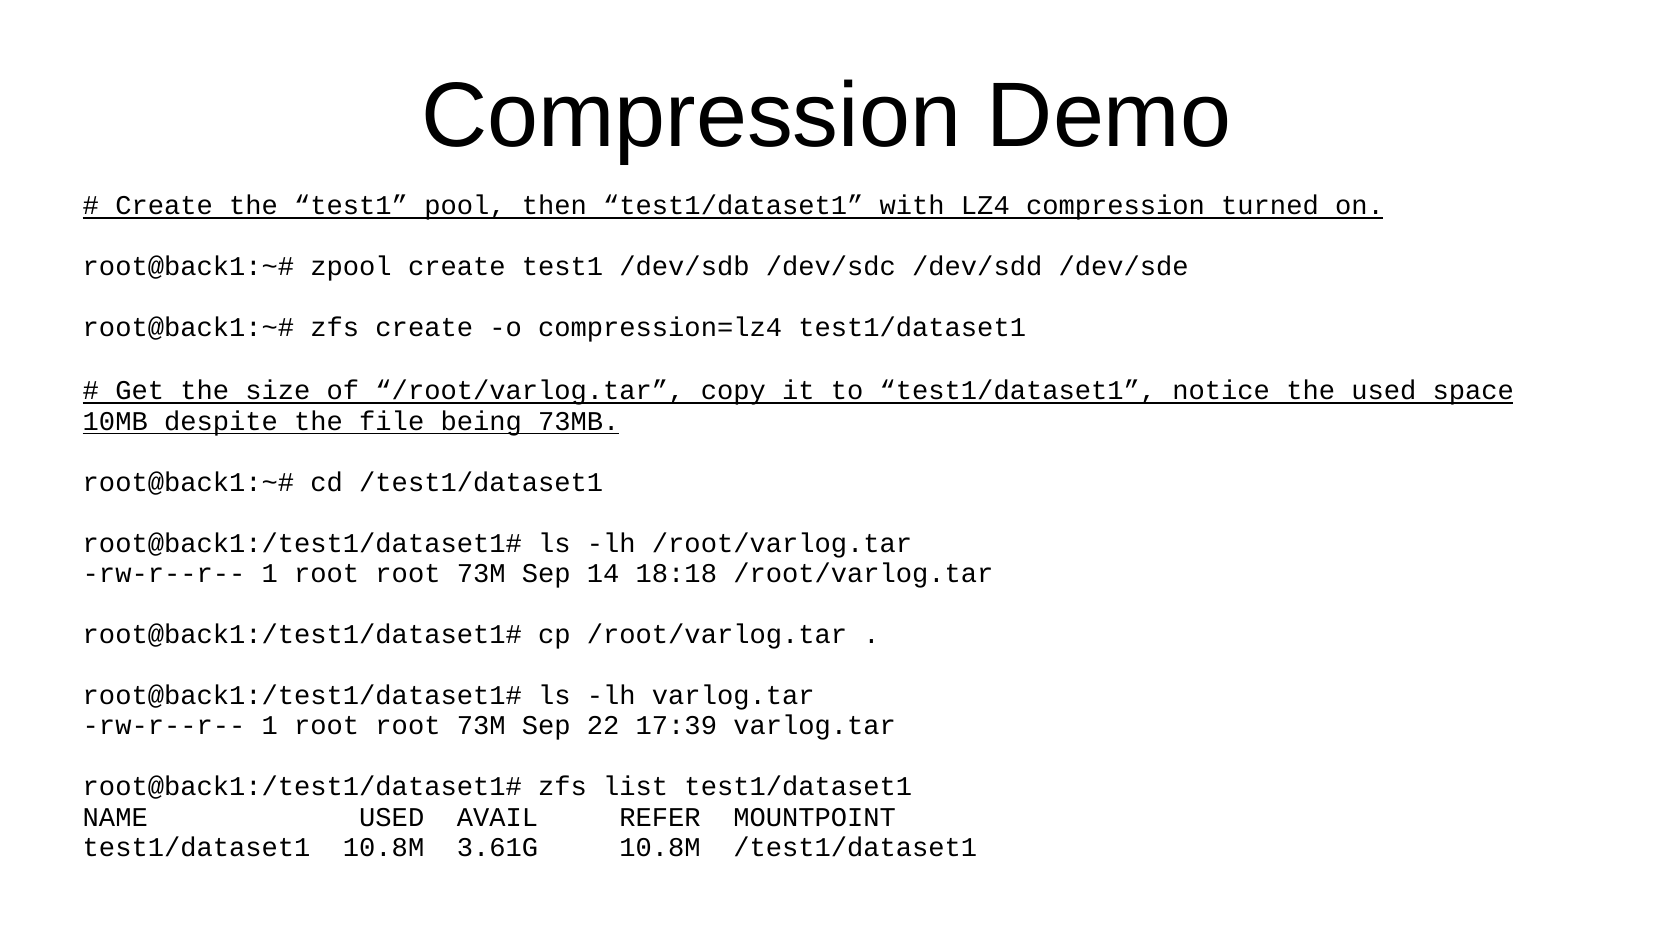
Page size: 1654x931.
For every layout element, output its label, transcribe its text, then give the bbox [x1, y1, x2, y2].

subtitle # Create the “test1” pool, then “test1/dataset1” with LZ4 compression turned on. root@back1:~# zpool create test1 /dev/sdb /dev/sdc /dev/sdd /dev/sde root@back1:~# zfs create -o compression=lz4 test1/dataset1 # Get the size of “/root/varlog.tar”, copy it to “test1/dataset1”, notice the used space 10MB despite the file being 73MB. root@back1:~# cd /test1/dataset1 root@back1:/test1/dataset1# ls -lh /root/varlog.tar -rw-r--r-- 1 root root 73M Sep 14 18:18 /root/varlog.tar root@back1:/test1/dataset1# cp /root/varlog.tar . root@back1:/test1/dataset1# ls -lh varlog.tar -rw-r--r-- 1 root root 73M Sep 22 17:39 varlog.tar root@back1:/test1/dataset1# zfs list test1/dataset1 NAME USED AVAIL REFER MOUNTPOINT test1/dataset1 10.8M 3.61G 10.8M /test1/dataset1 [82, 191, 1571, 865]
title Compression Demo [82, 37, 1571, 191]
